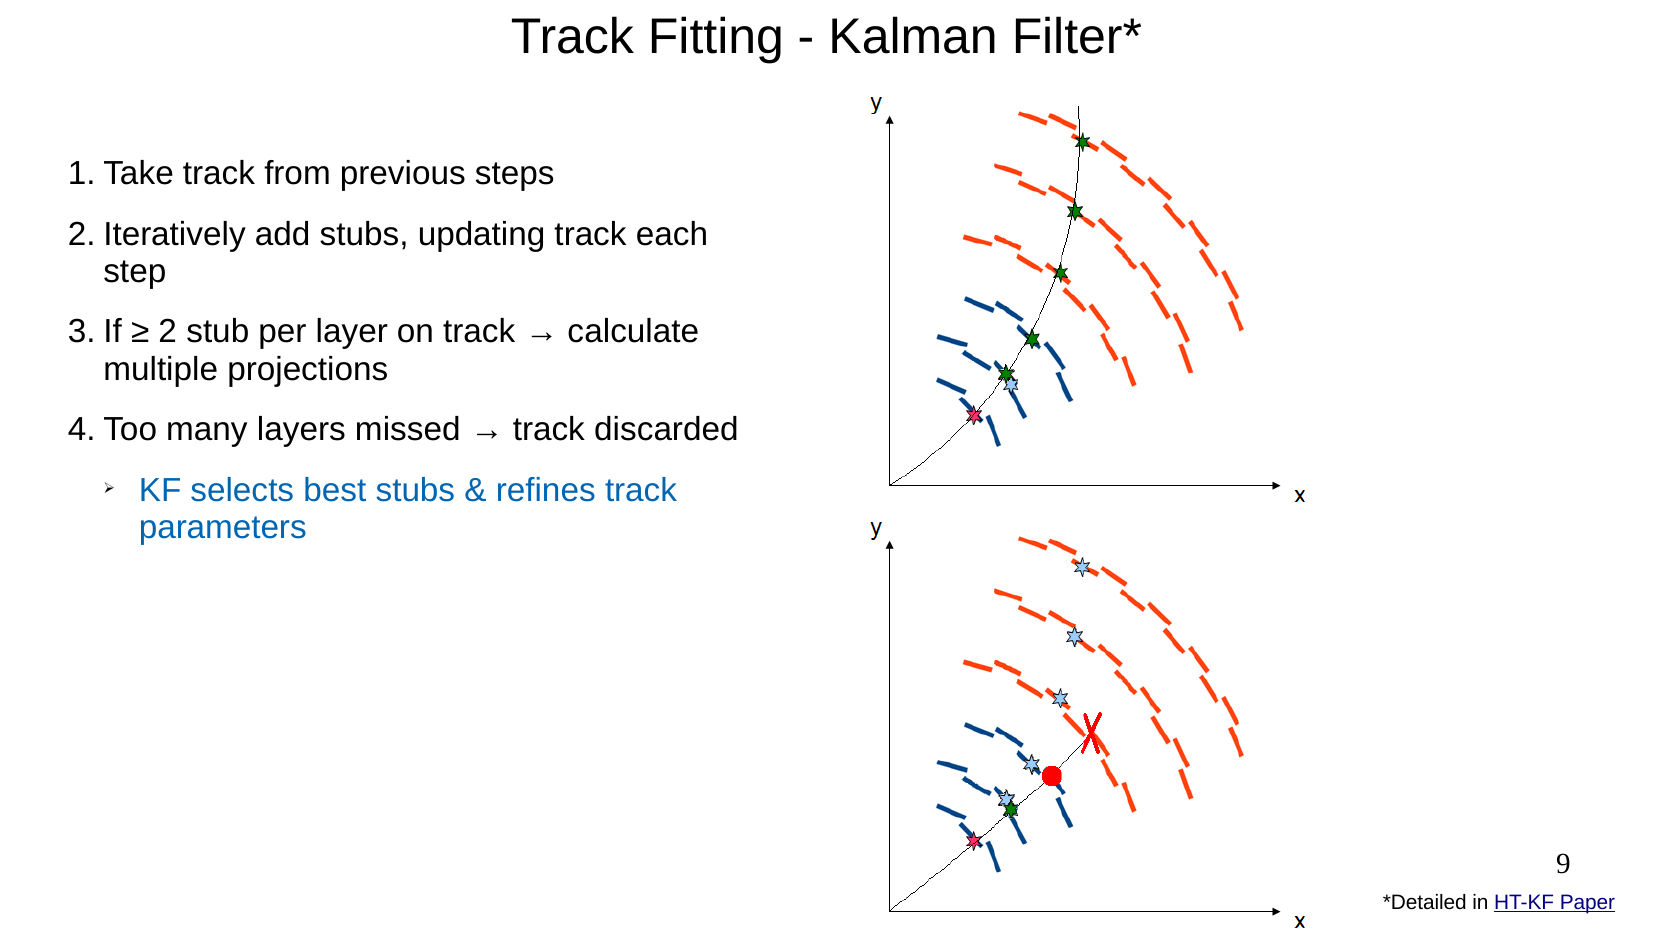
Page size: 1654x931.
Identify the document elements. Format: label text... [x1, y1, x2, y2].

text_box Take track from previous steps Iteratively add stubs, updating track each step If ≥ 2 stub per layer on track → calculate multiple projections Too many layers missed → track discarded KF selects best stubs & refines track parameters [53, 147, 768, 680]
text_box *Detailed in HT-KF Paper [1305, 883, 1630, 922]
picture [862, 513, 1305, 928]
title Track Fitting - Kalman Filter* [82, 8, 1571, 65]
picture [862, 88, 1305, 502]
